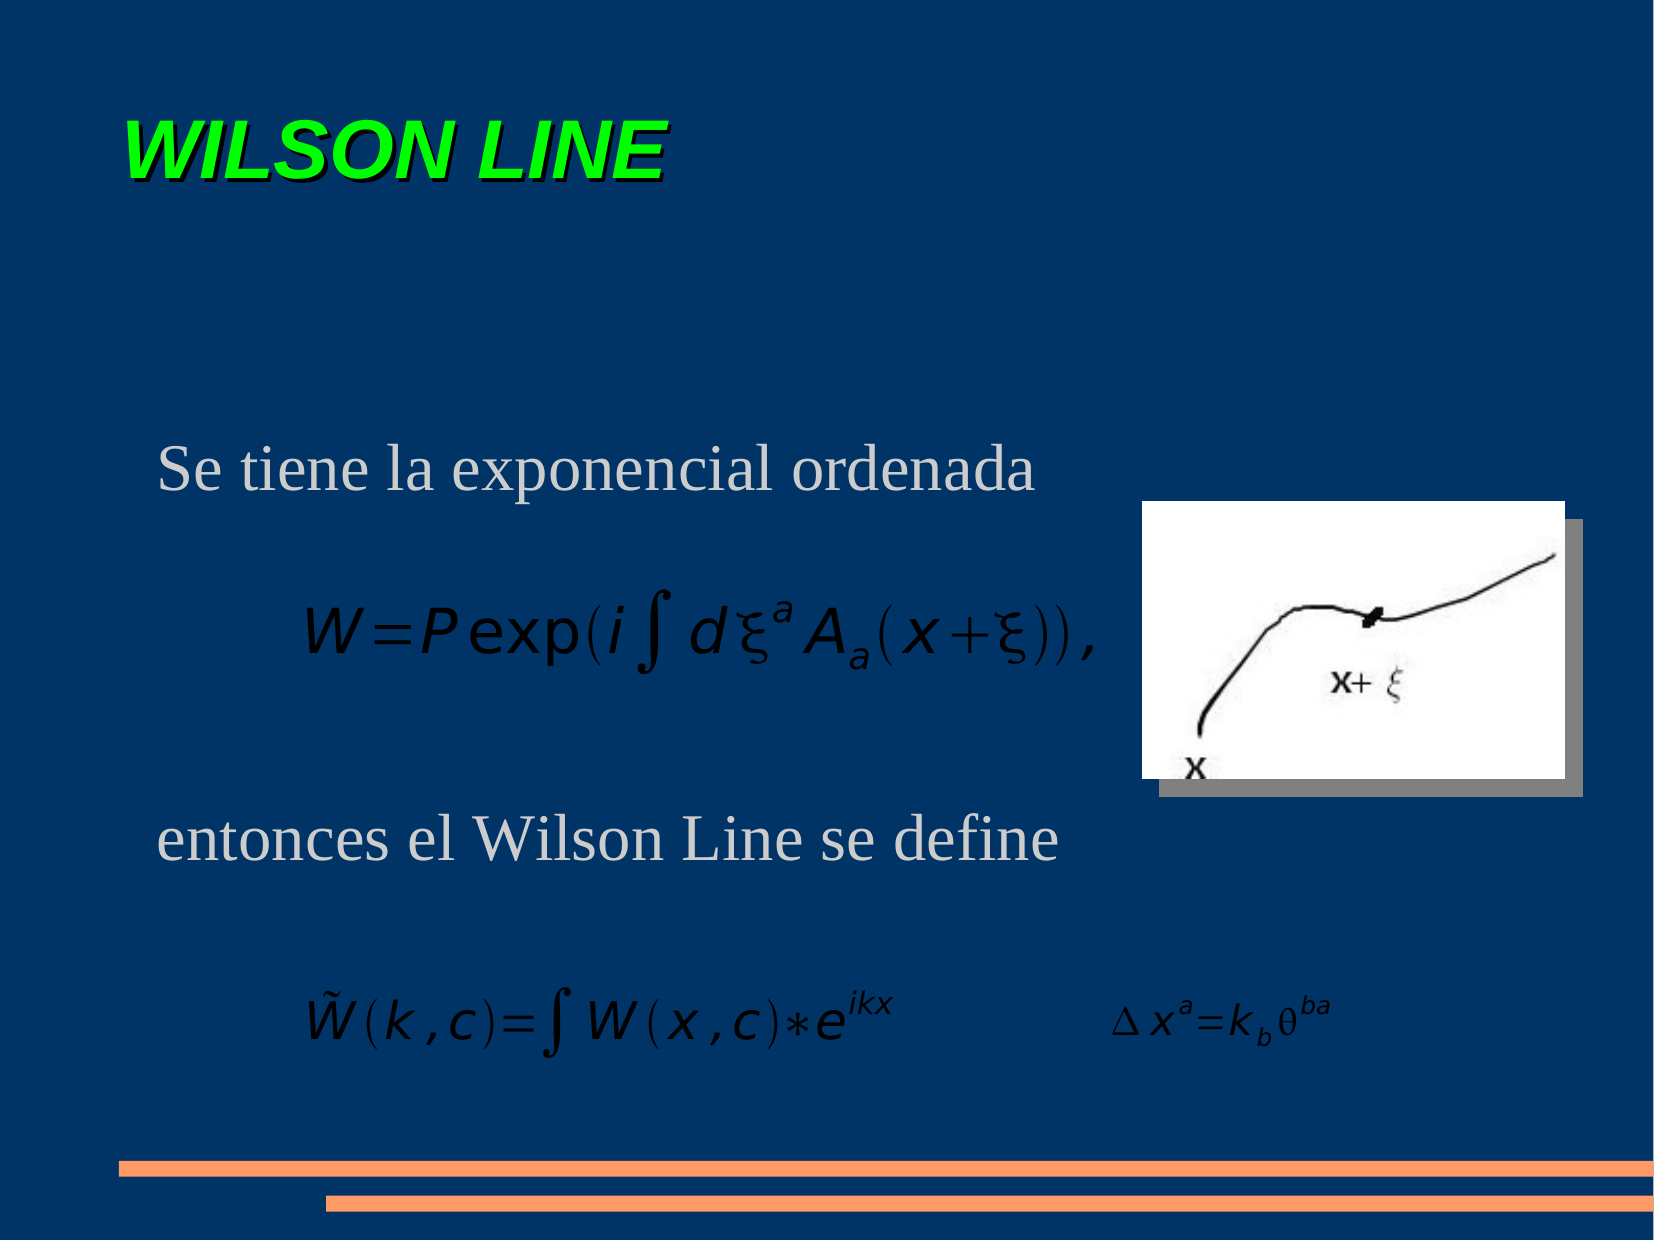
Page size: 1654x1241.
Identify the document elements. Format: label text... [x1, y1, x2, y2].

title WILSON LINE [121, 46, 1534, 254]
picture [1142, 501, 1565, 779]
subtitle Se tiene la exponencial ordenada entonces el Wilson Line se define [121, 322, 1561, 1132]
chart [298, 982, 898, 1060]
chart [295, 585, 1107, 680]
chart [1105, 991, 1336, 1052]
